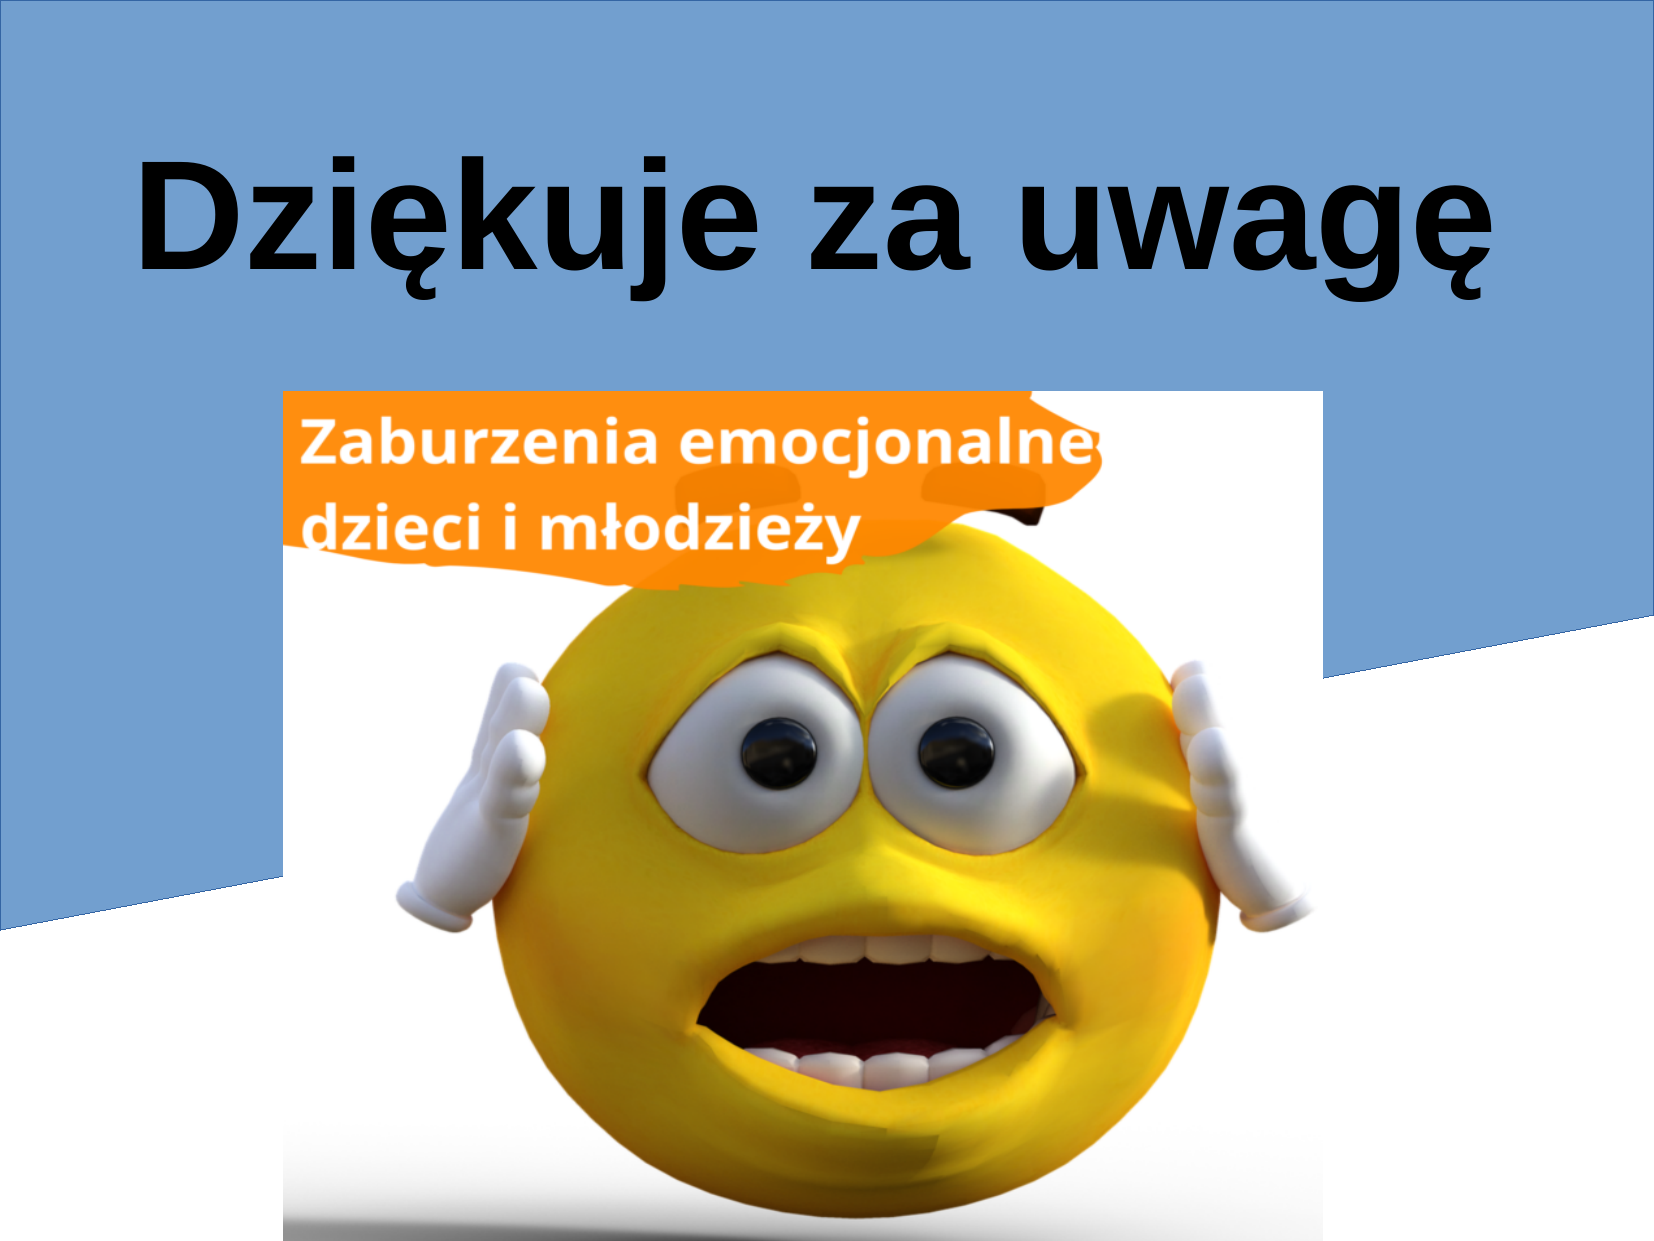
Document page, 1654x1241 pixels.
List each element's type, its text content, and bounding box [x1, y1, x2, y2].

title Dziękuje za uwagę [70, 111, 1560, 319]
picture [283, 391, 1323, 1241]
